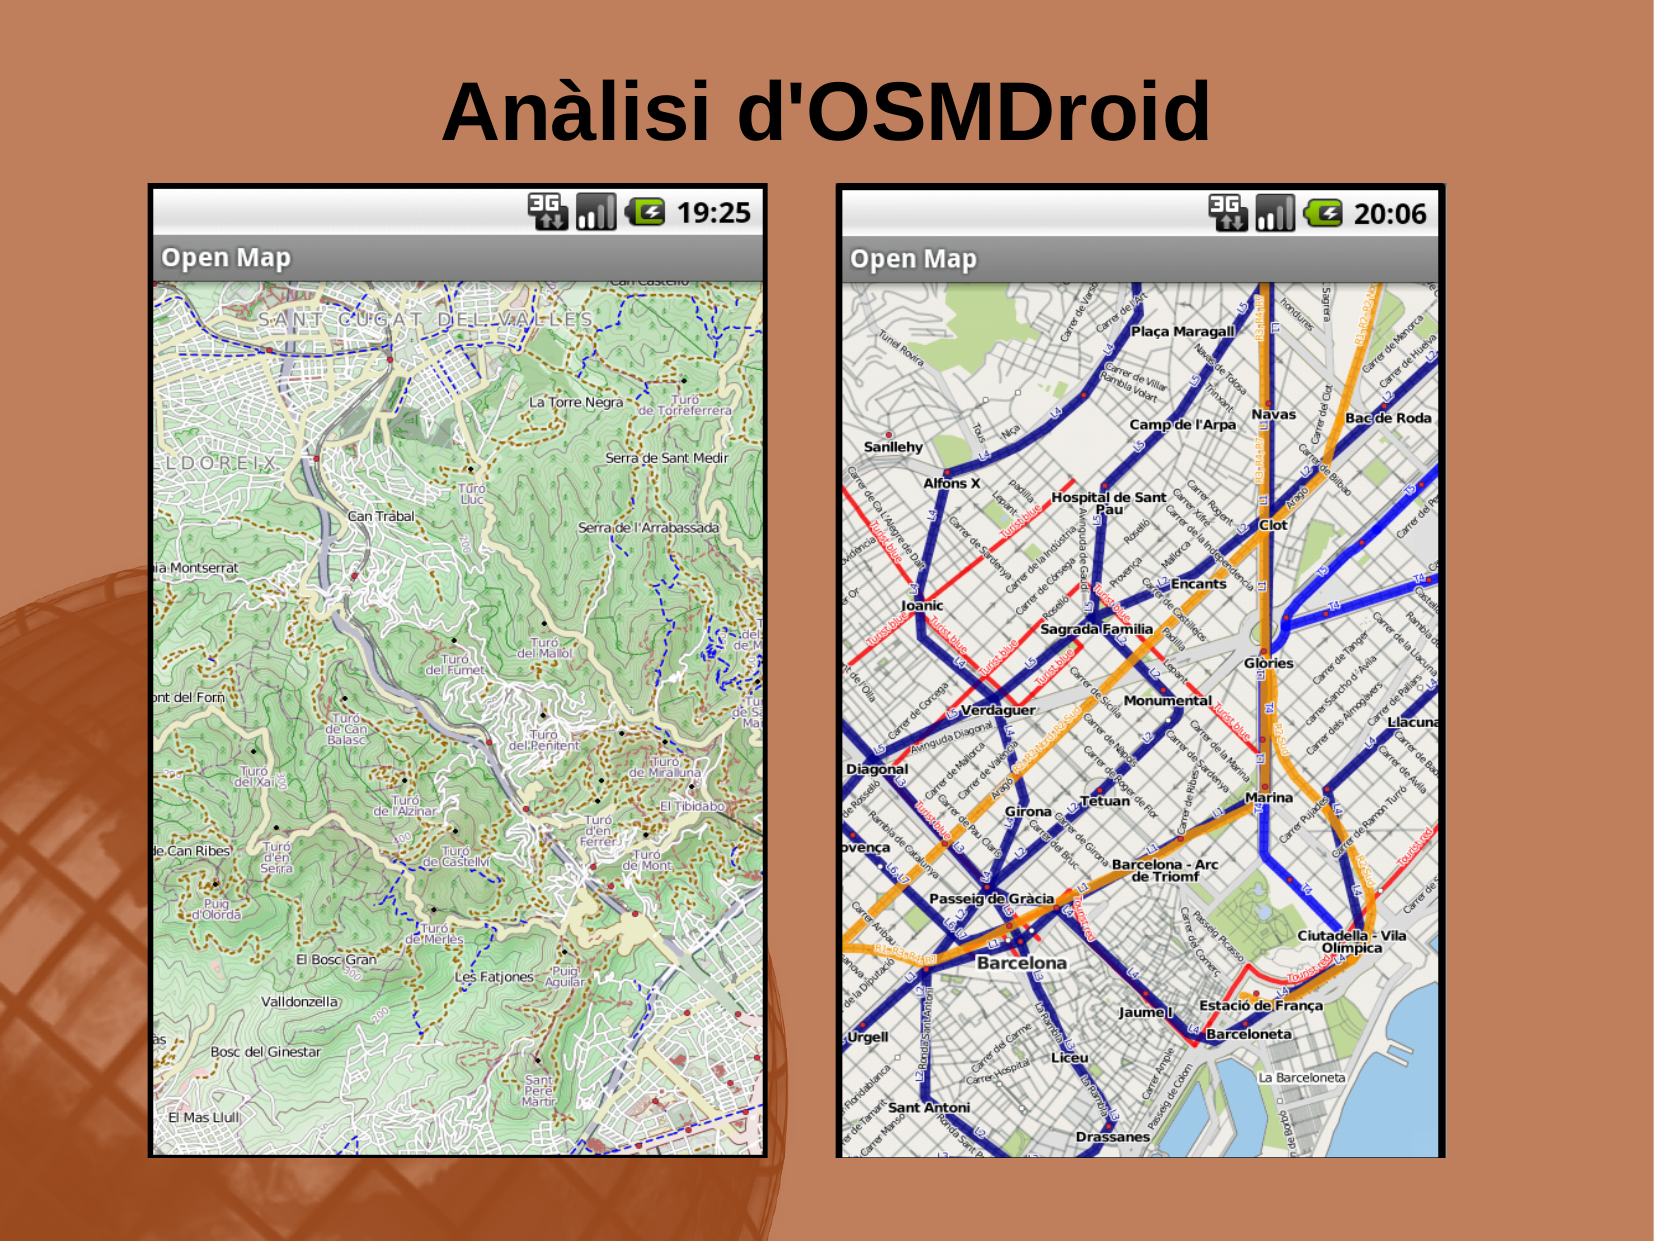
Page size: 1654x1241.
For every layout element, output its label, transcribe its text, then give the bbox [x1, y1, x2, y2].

title Anàlisi d'OSMDroid [82, 7, 1571, 216]
picture [0, 0, 1654, 1241]
